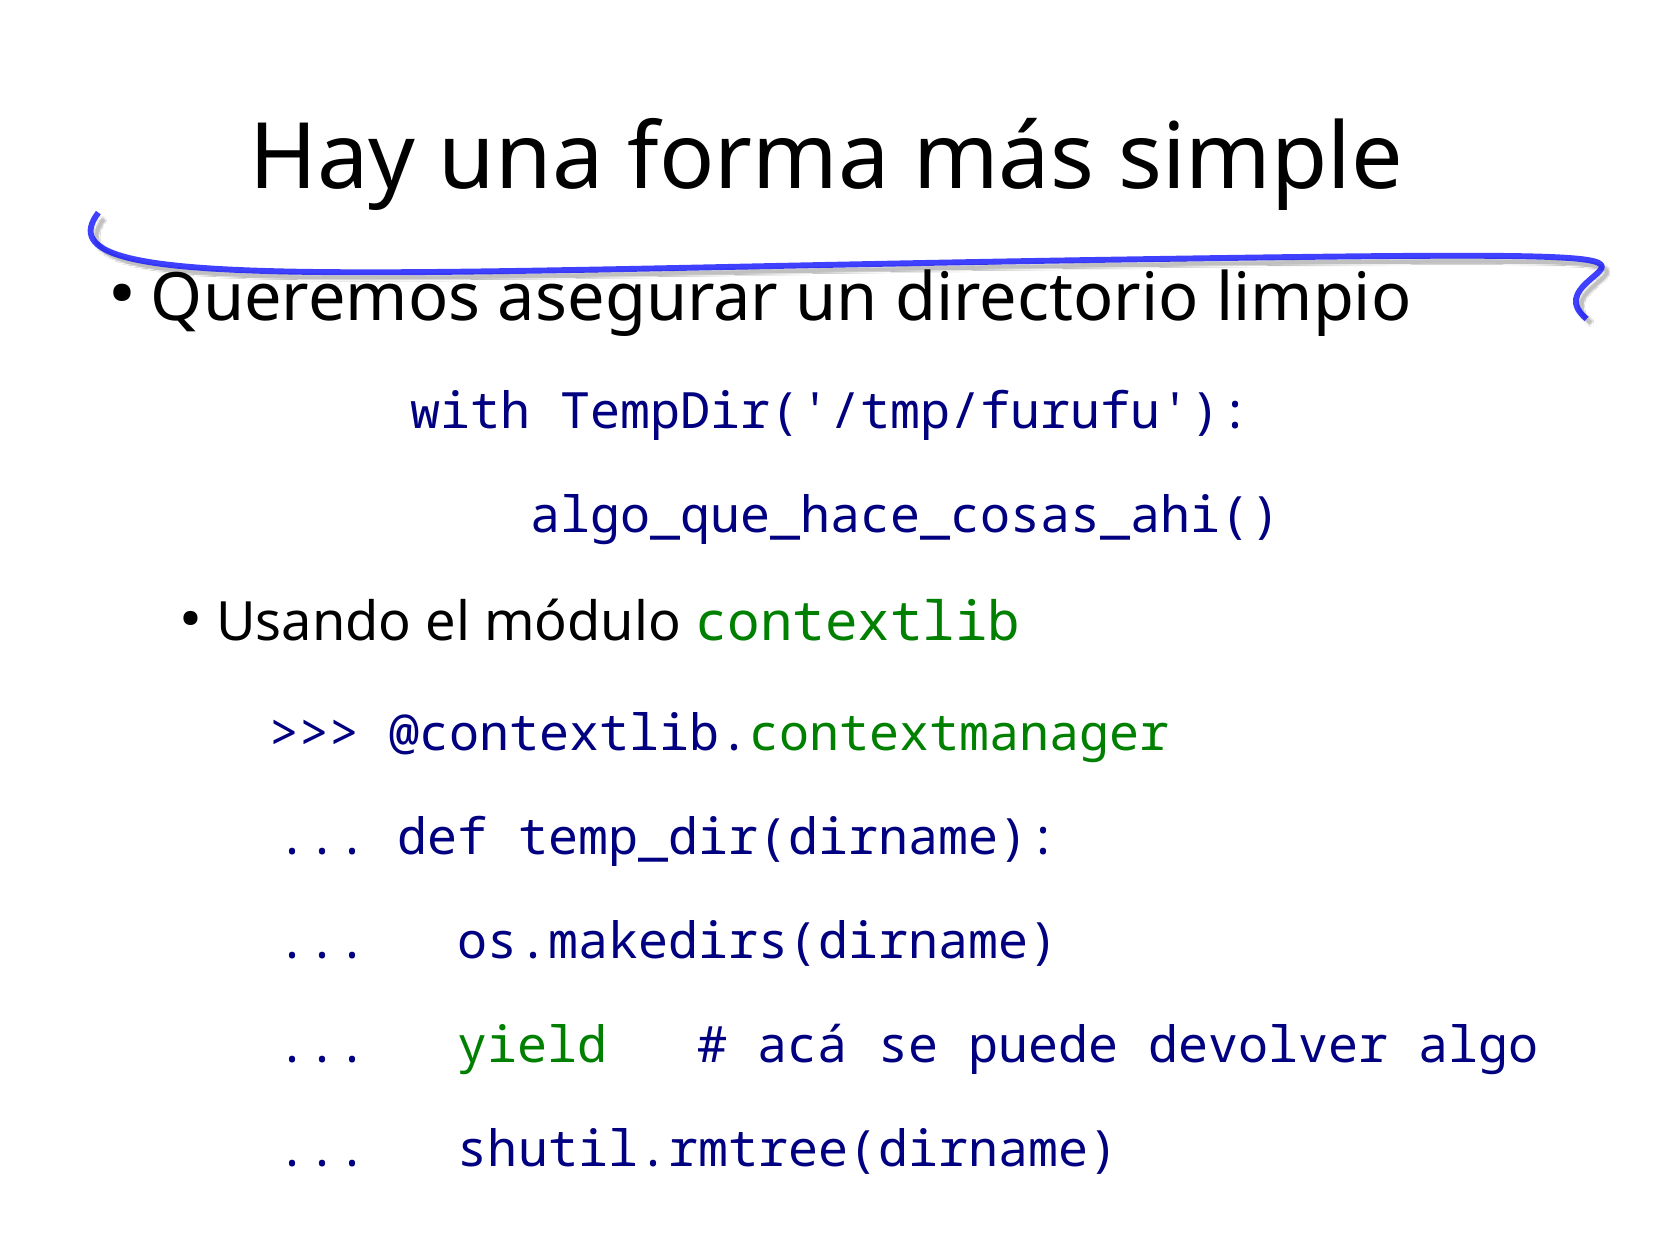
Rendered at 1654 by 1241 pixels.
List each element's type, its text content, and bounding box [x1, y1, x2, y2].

title Hay una forma más simple [82, 49, 1571, 257]
subtitle Queremos asegurar un directorio limpio with TempDir('/tmp/furufu'): algo_que_hace_cosas_ahi() Usando el módulo contextlib >>> @contextlib.contextmanager ... def temp_dir(dirname): ... os.makedirs(dirname) ... yield # acá se puede devolver algo ... shutil.rmtree(dirname) [109, 324, 1565, 1105]
